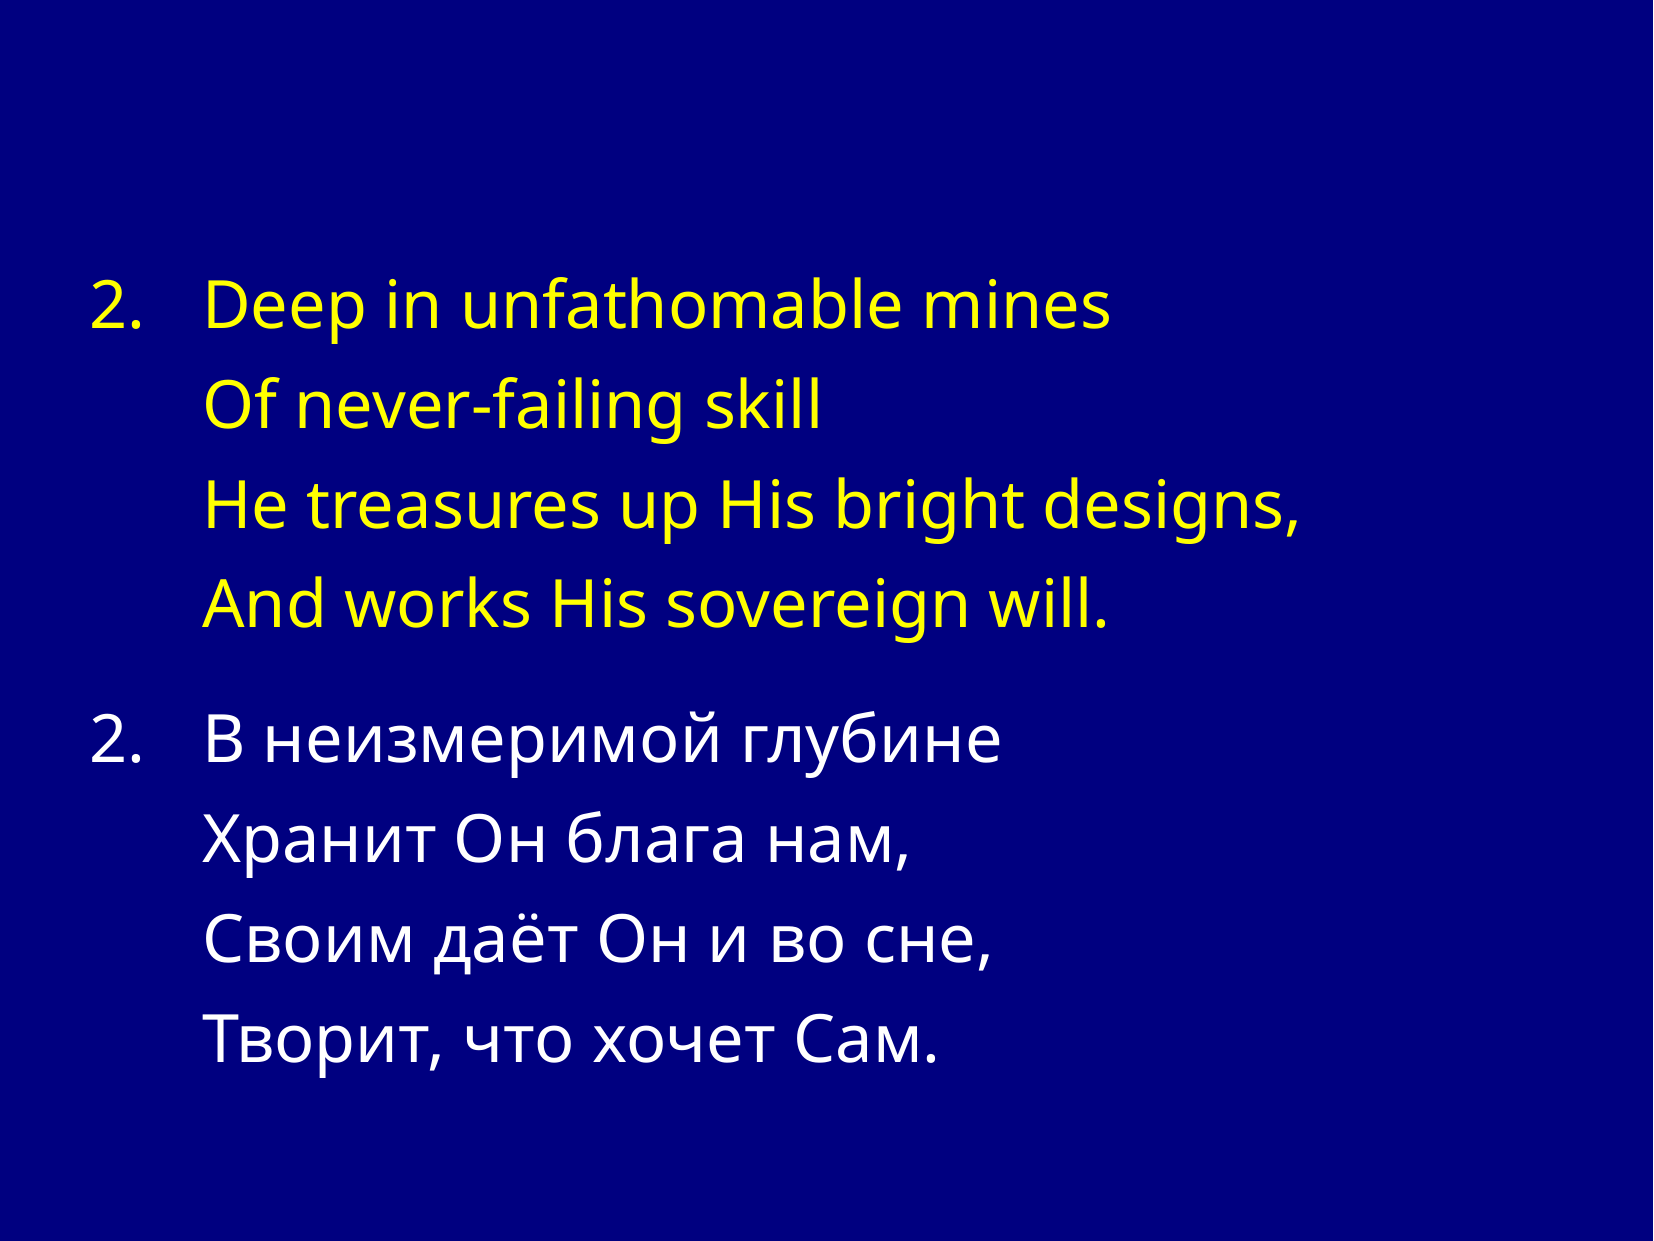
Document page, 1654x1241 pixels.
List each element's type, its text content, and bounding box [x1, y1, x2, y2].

text_box 2. В неизмеримой глубине Хранит Он блага нам, Своим даёт Он и во сне, Творит, что хочет Сам. [75, 675, 1576, 1163]
text_box 2. Deep in unfathomable mines Of never-failing skill He treasures up His bright designs, And works His sovereign will. [75, 150, 1576, 638]
